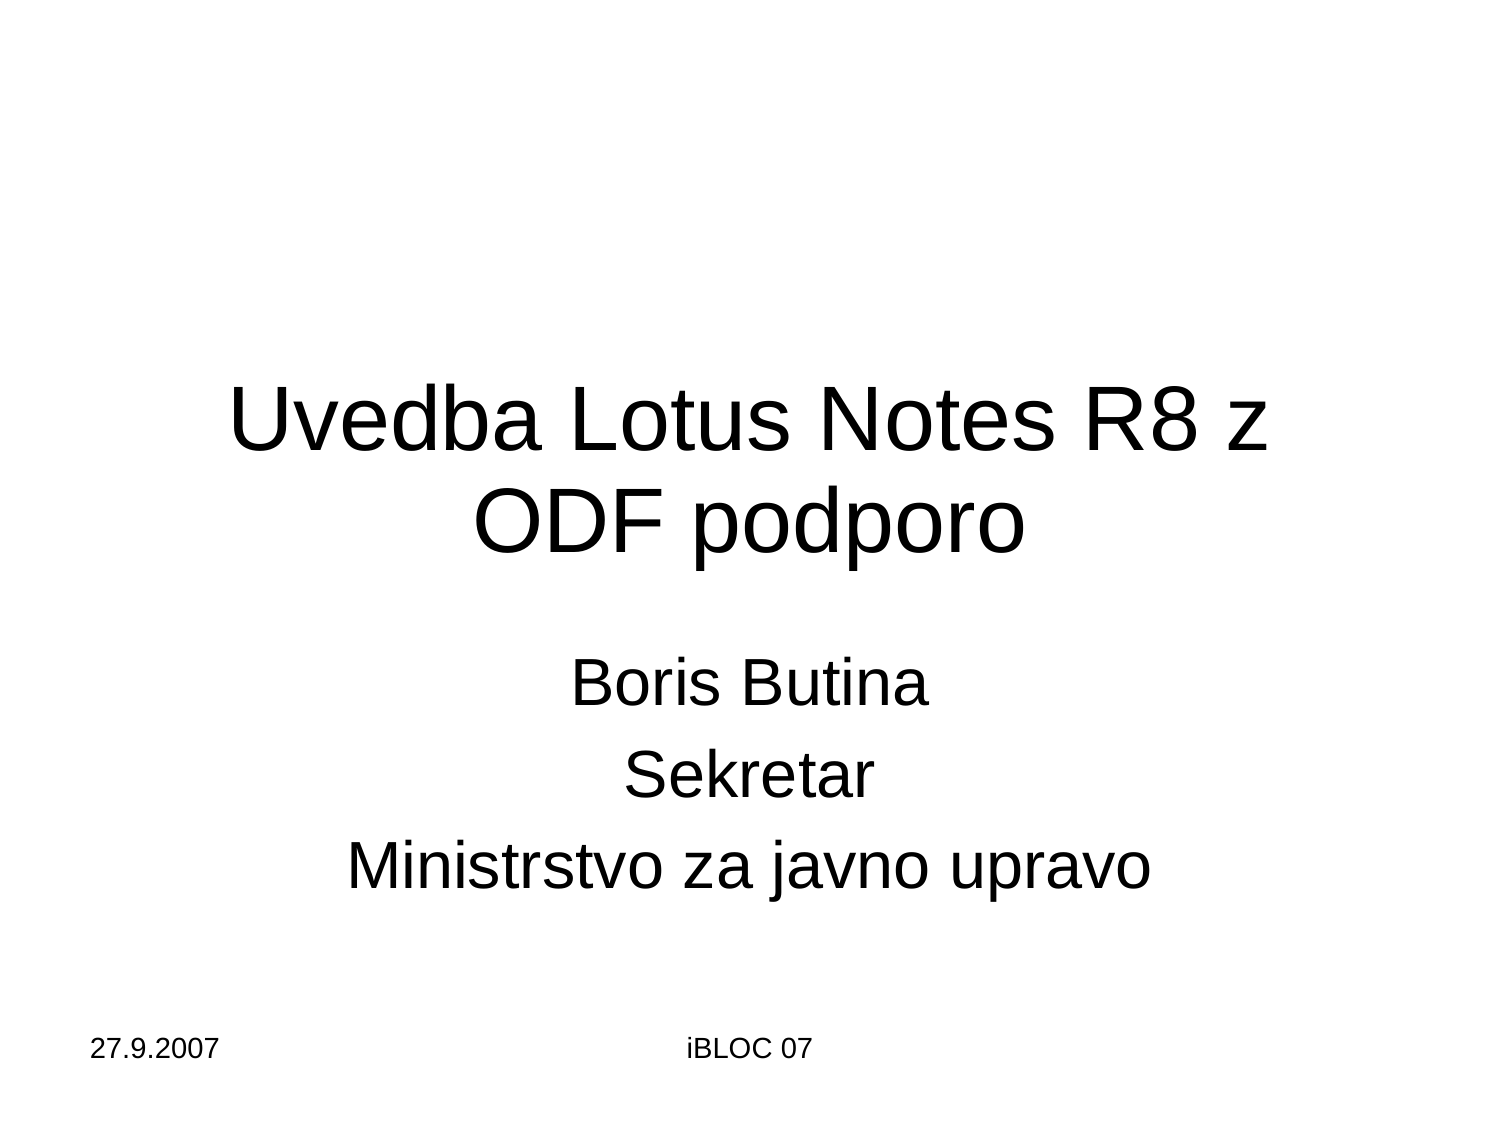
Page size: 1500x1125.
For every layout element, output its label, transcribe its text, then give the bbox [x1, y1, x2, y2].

subtitle Boris Butina Sekretar Ministrstvo za javno upravo [225, 637, 1276, 927]
title Uvedba Lotus Notes R8 z ODF podporo [112, 349, 1388, 591]
